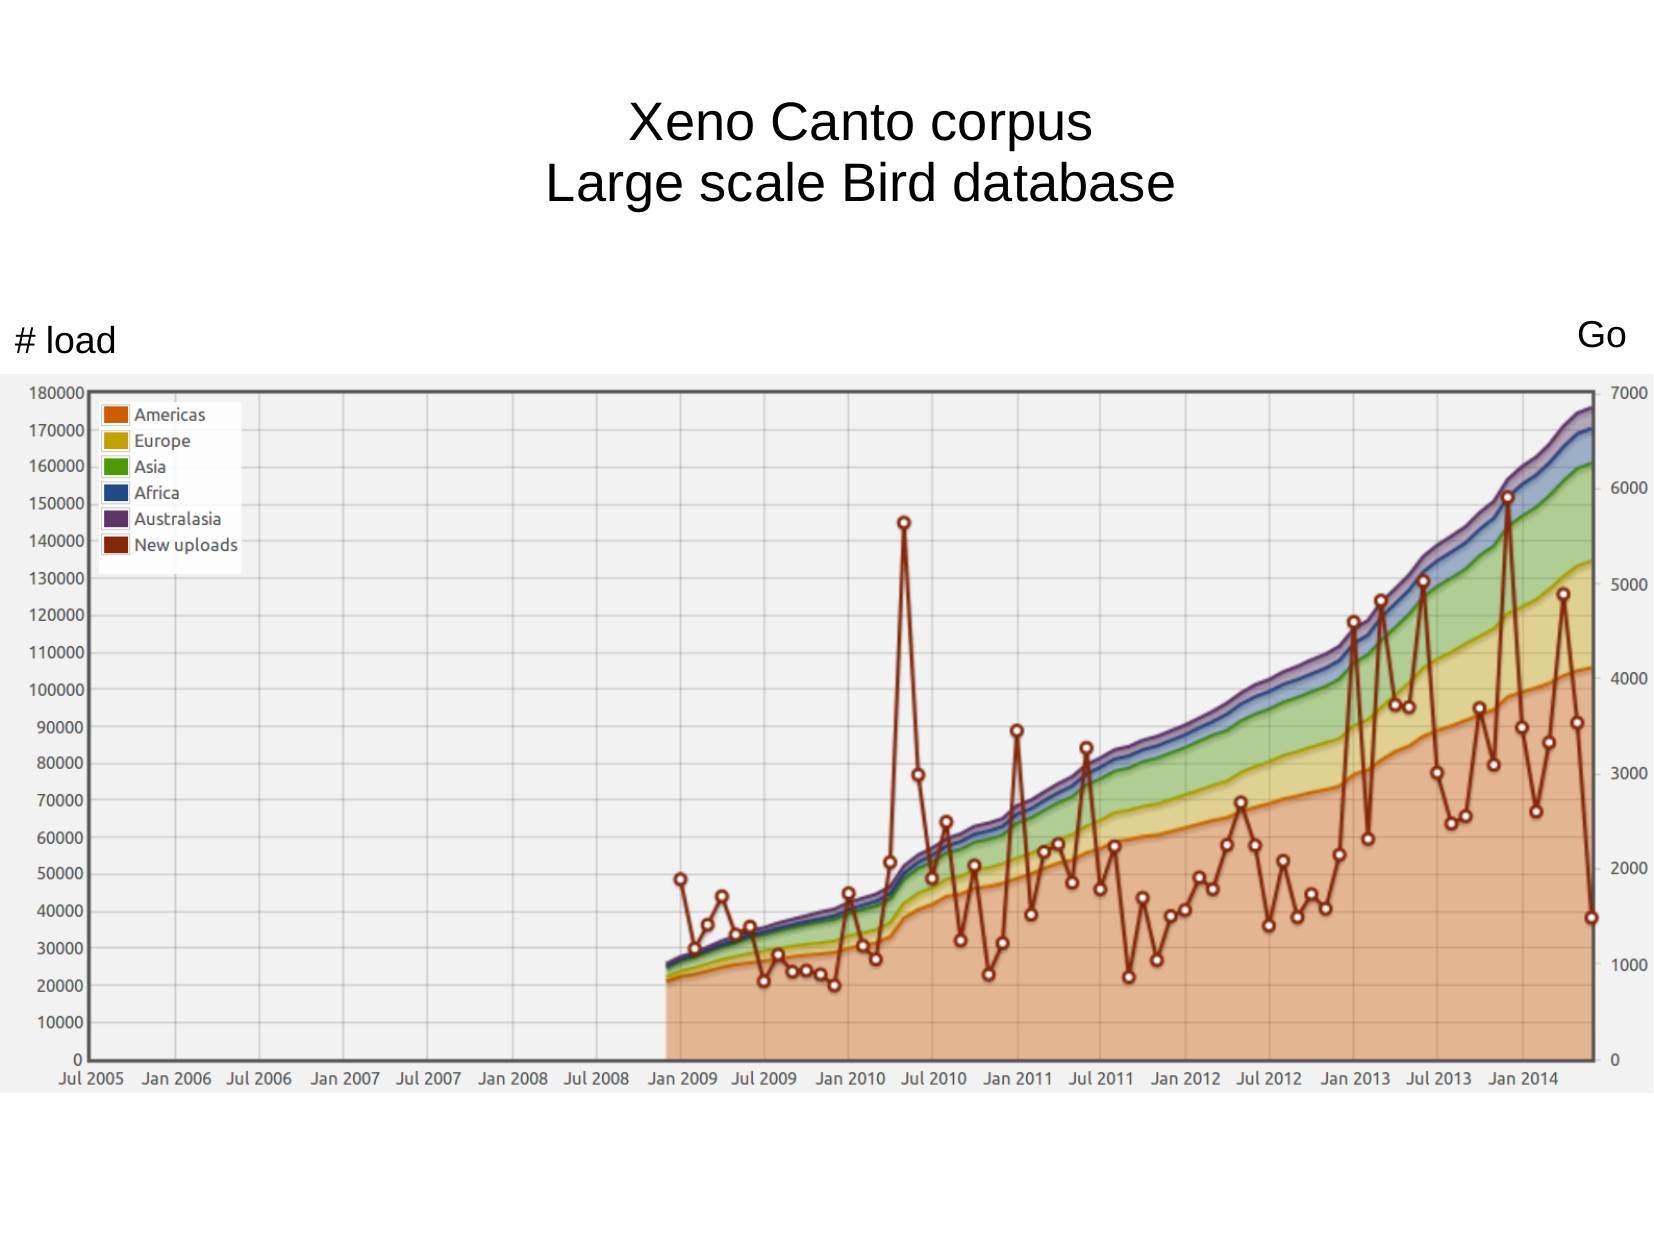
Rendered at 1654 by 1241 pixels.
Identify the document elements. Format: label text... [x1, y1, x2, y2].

picture [0, 374, 1654, 1093]
text_box # load [0, 312, 183, 375]
title Xeno Canto corpus Large scale Bird database [82, 0, 1641, 307]
text_box Go [1562, 306, 1654, 369]
